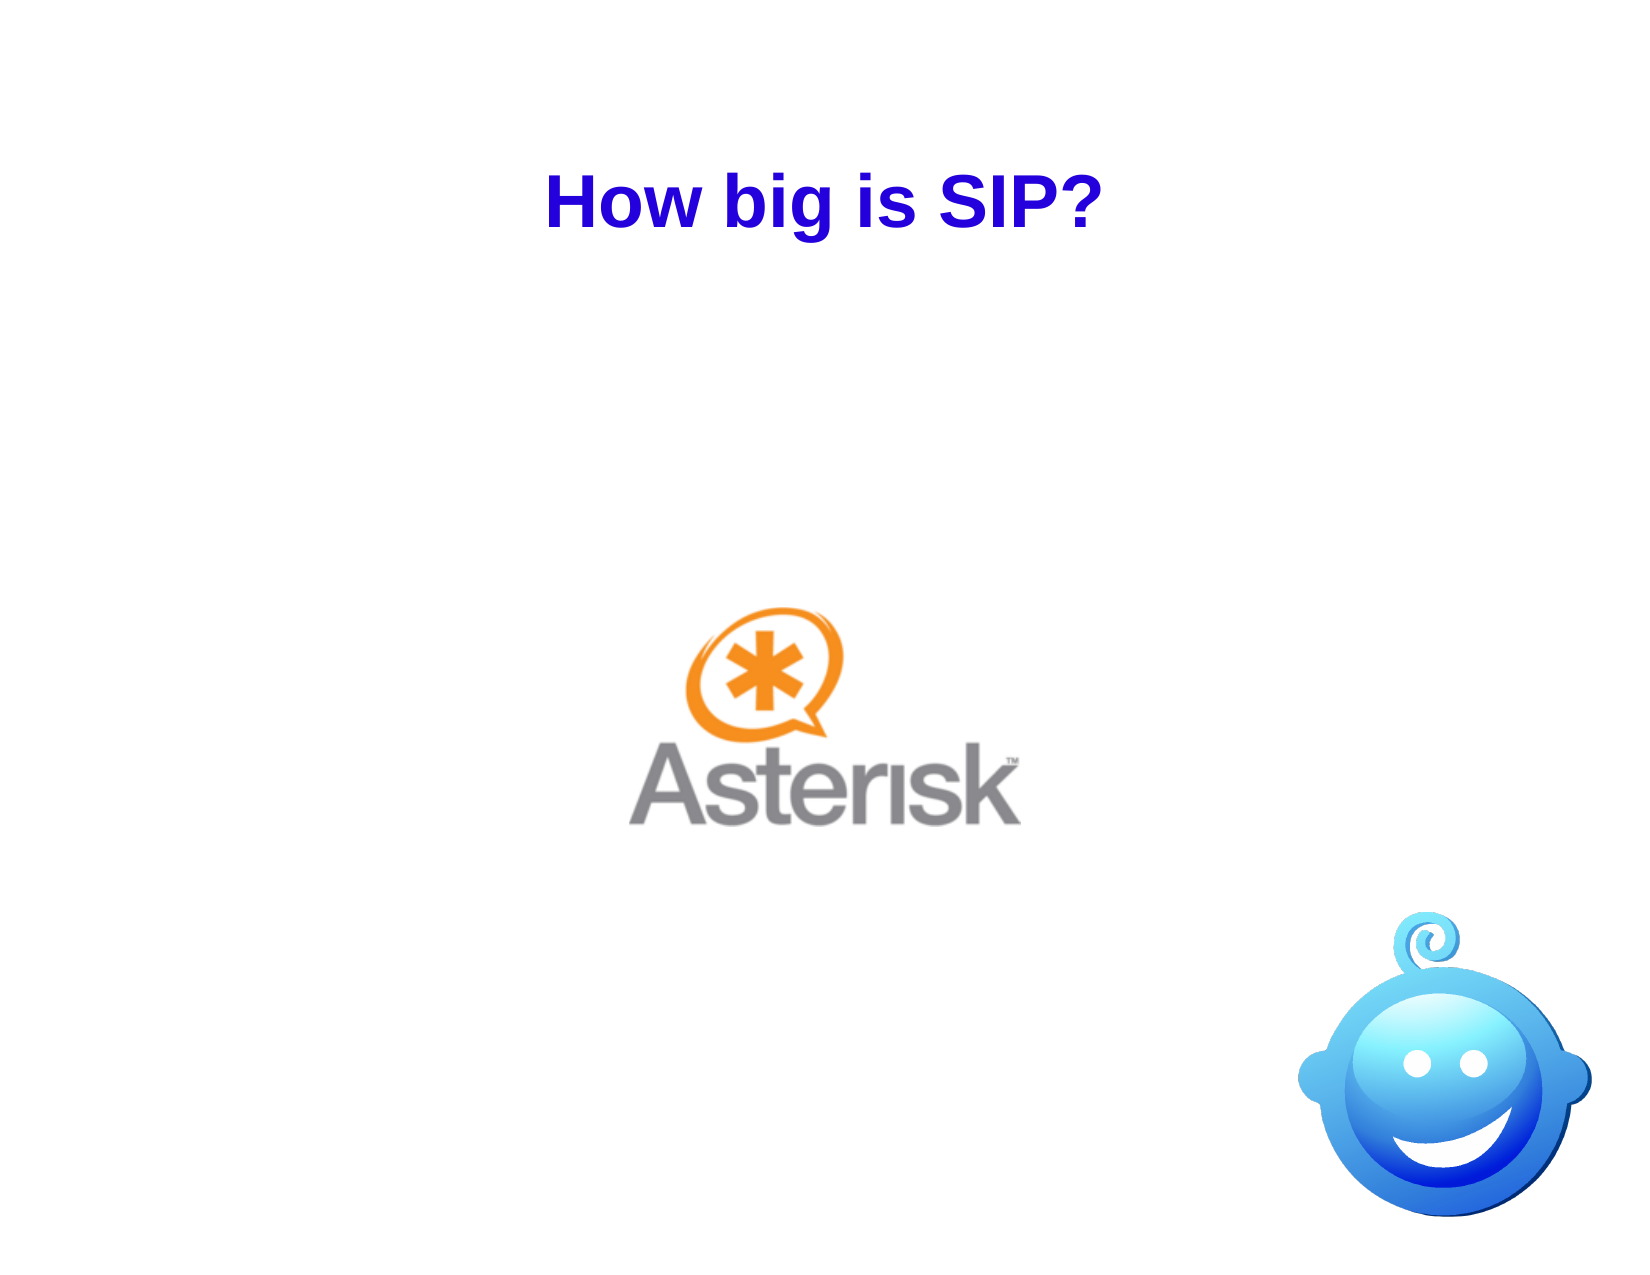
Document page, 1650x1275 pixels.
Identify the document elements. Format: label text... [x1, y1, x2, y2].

title How big is SIP? [135, 104, 1515, 299]
picture [629, 607, 1021, 827]
picture [1298, 911, 1592, 1217]
